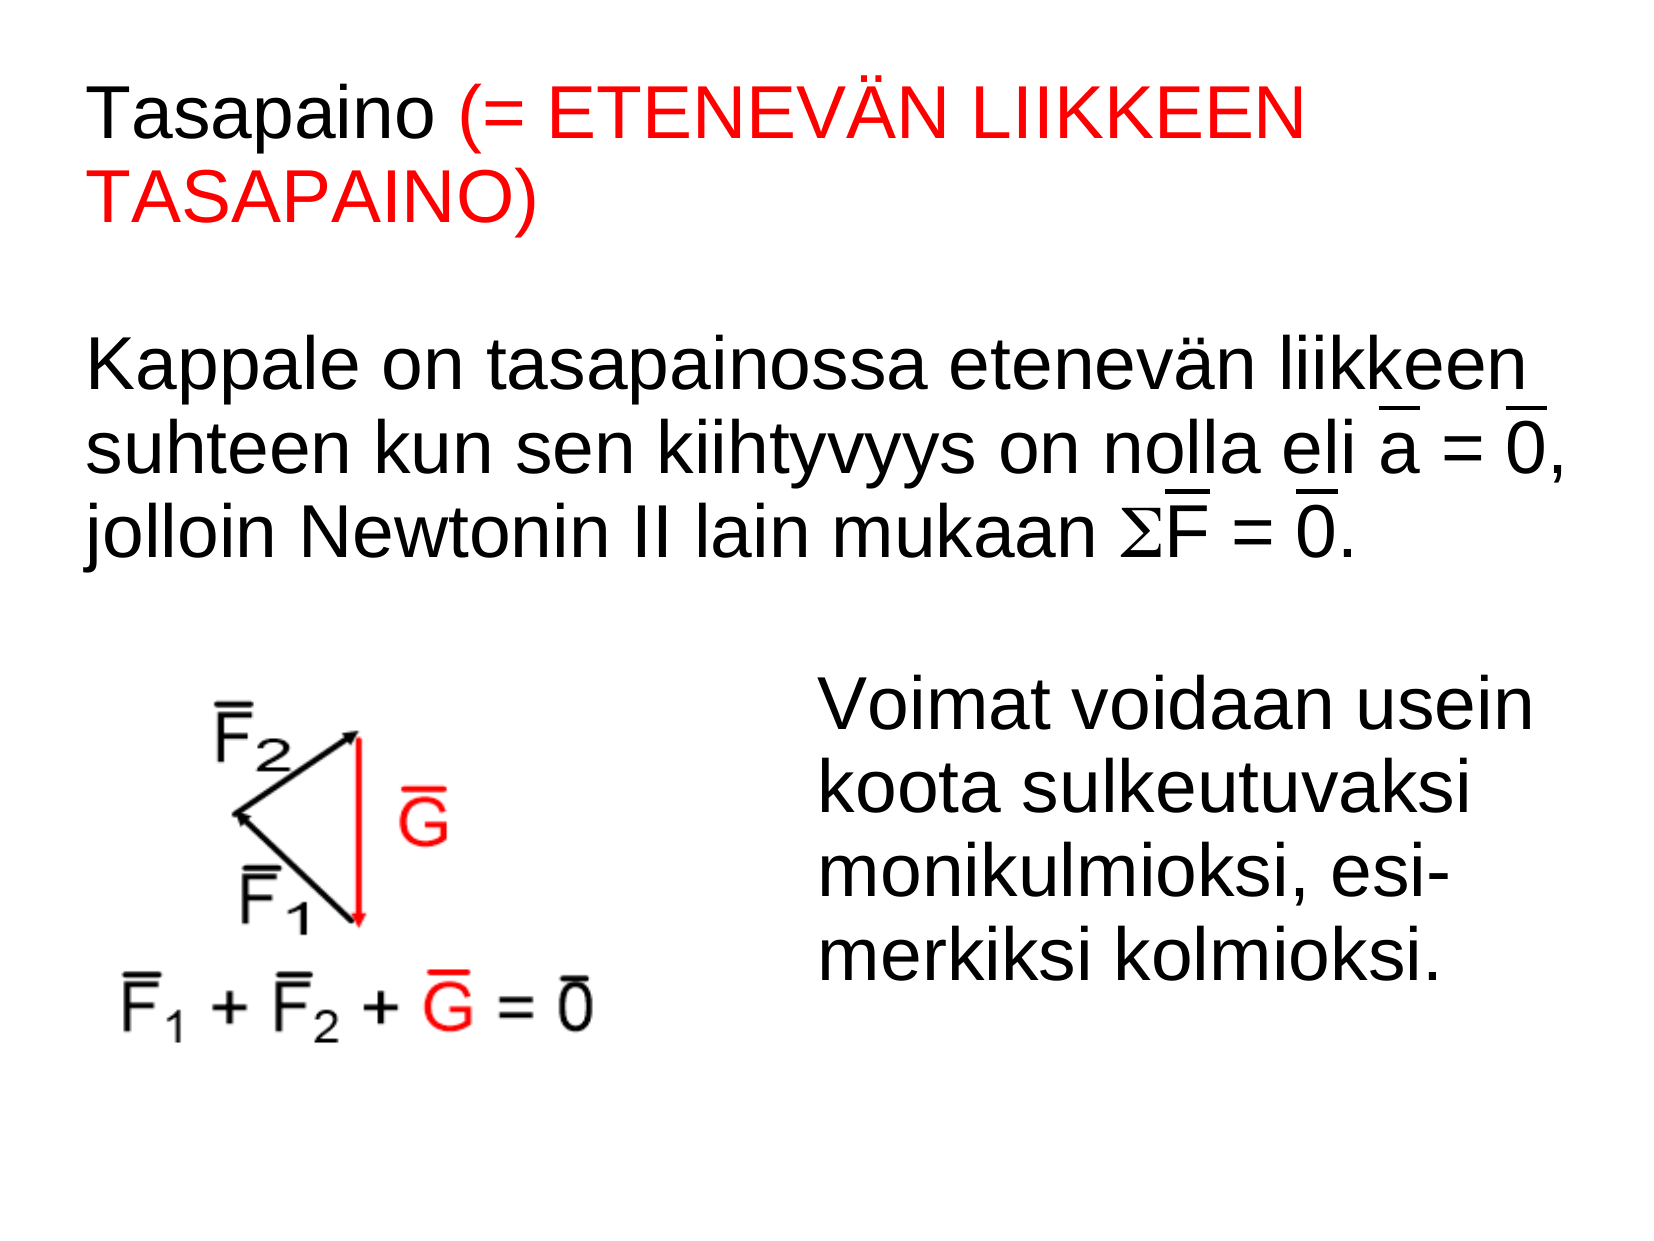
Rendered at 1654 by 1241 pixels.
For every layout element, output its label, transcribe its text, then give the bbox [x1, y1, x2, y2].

text_box Tasapaino (= ETENEVÄN LIIKKEEN TASAPAINO) Kappale on tasapainossa etenevän liikkeen suhteen kun sen kiihtyvyys on nolla eli a = 0, jolloin Newtonin II lain mukaan SF = 0. [71, 59, 1642, 579]
picture [82, 645, 674, 1087]
text_box Voimat voidaan usein koota sulkeutuvaksi monikulmioksi, esi-merkiksi kolmioksi. [803, 649, 1560, 1001]
